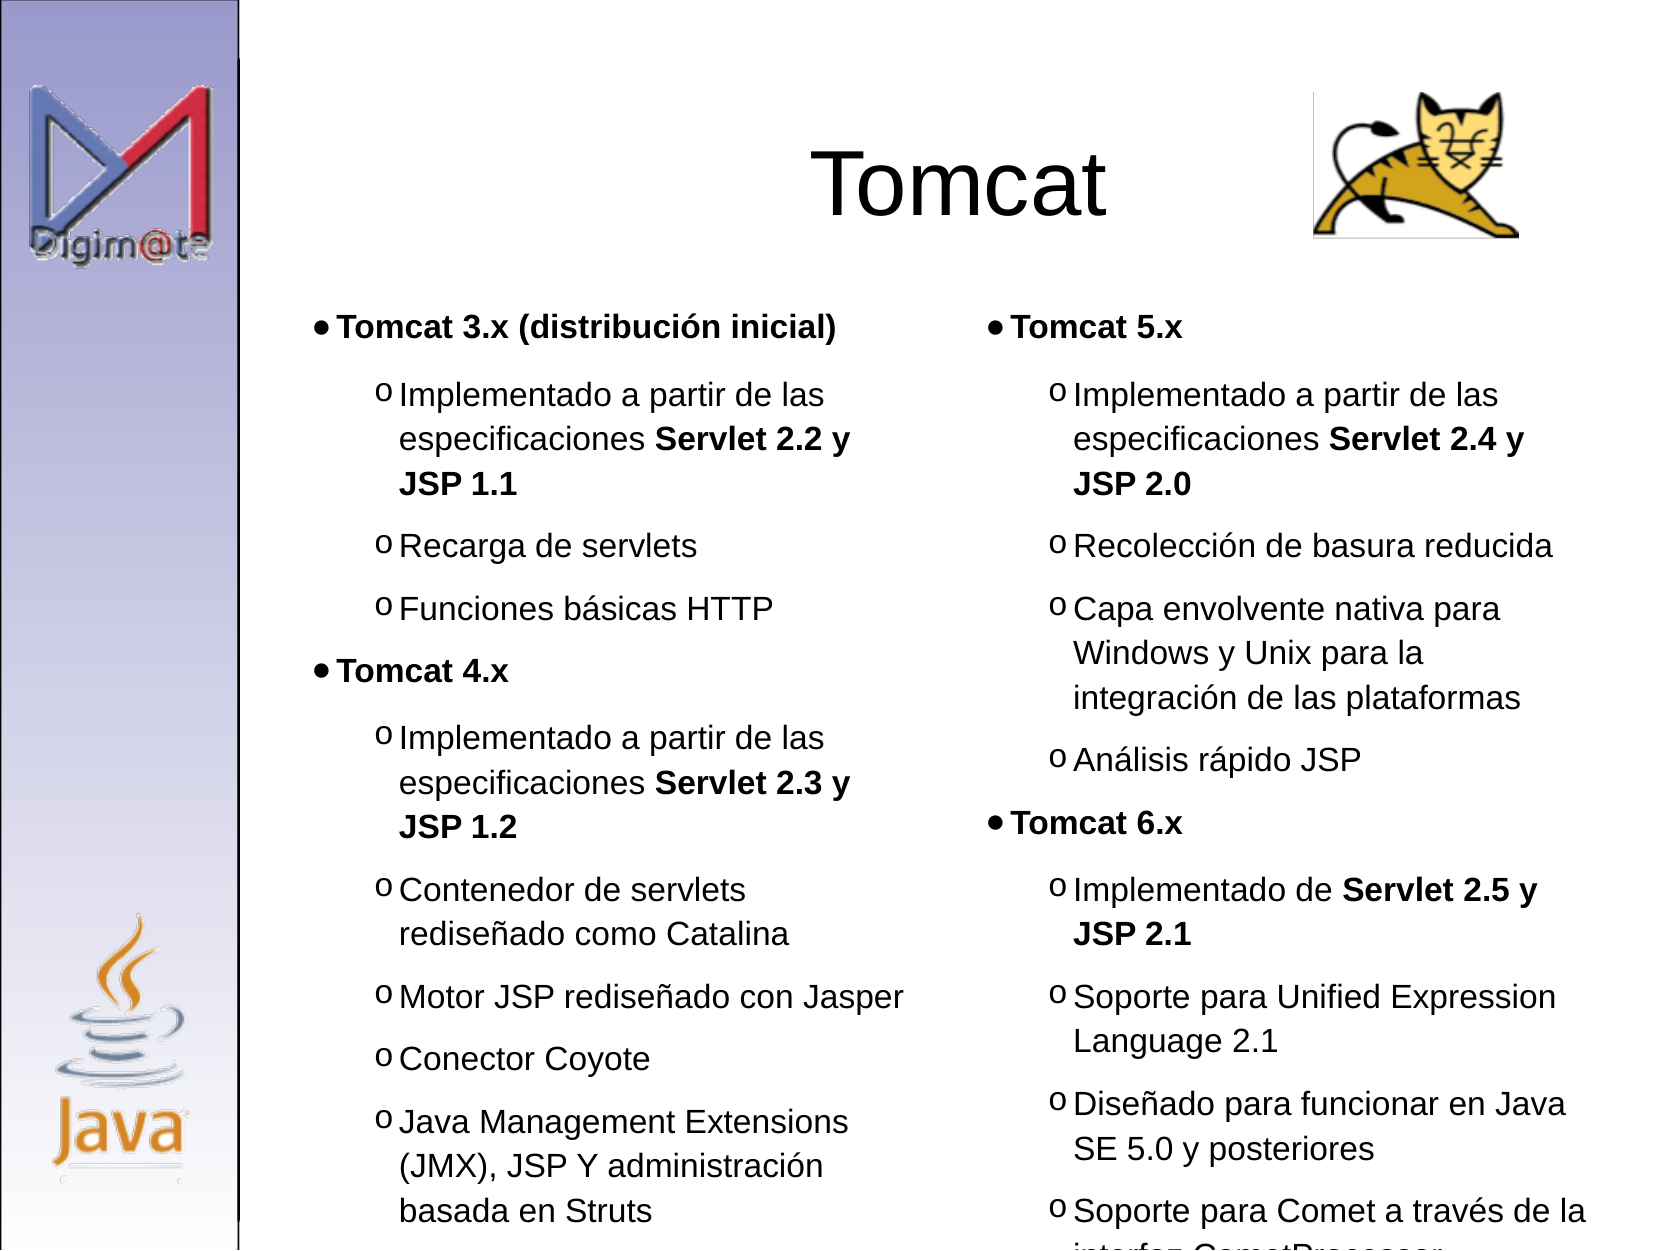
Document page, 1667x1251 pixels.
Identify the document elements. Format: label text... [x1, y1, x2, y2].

list Tomcat 3.x (distribución inicial) Implementado a partir de las especificaciones Servlet 2.2 y JSP 1.1 Recarga de servlets Funciones básicas HTTP Tomcat 4.x Implementado a partir de las especificaciones Servlet 2.3 y JSP 1.2 Contenedor de servlets rediseñado como Catalina Motor JSP rediseñado con Jasper Conector Coyote Java Management Extensions (JMX), JSP Y administración basada en Struts [267, 294, 922, 1208]
picture [1198, 1246, 1211, 1250]
list Tomcat 5.x Implementado a partir de las especificaciones Servlet 2.4 y JSP 2.0 Recolección de basura reducida Capa envolvente nativa para Windows y Unix para la integración de las plataformas Análisis rápido JSP Tomcat 6.x Implementado de Servlet 2.5 y JSP 2.1 Soporte para Unified Expression Language 2.1 Diseñado para funcionar en Java SE 5.0 y posteriores Soporte para Comet a través de la interfaz CometProcessor [941, 294, 1596, 1208]
title Tomcat [267, 65, 1650, 281]
picture [0, 0, 1667, 1250]
picture [1297, 1246, 1308, 1250]
